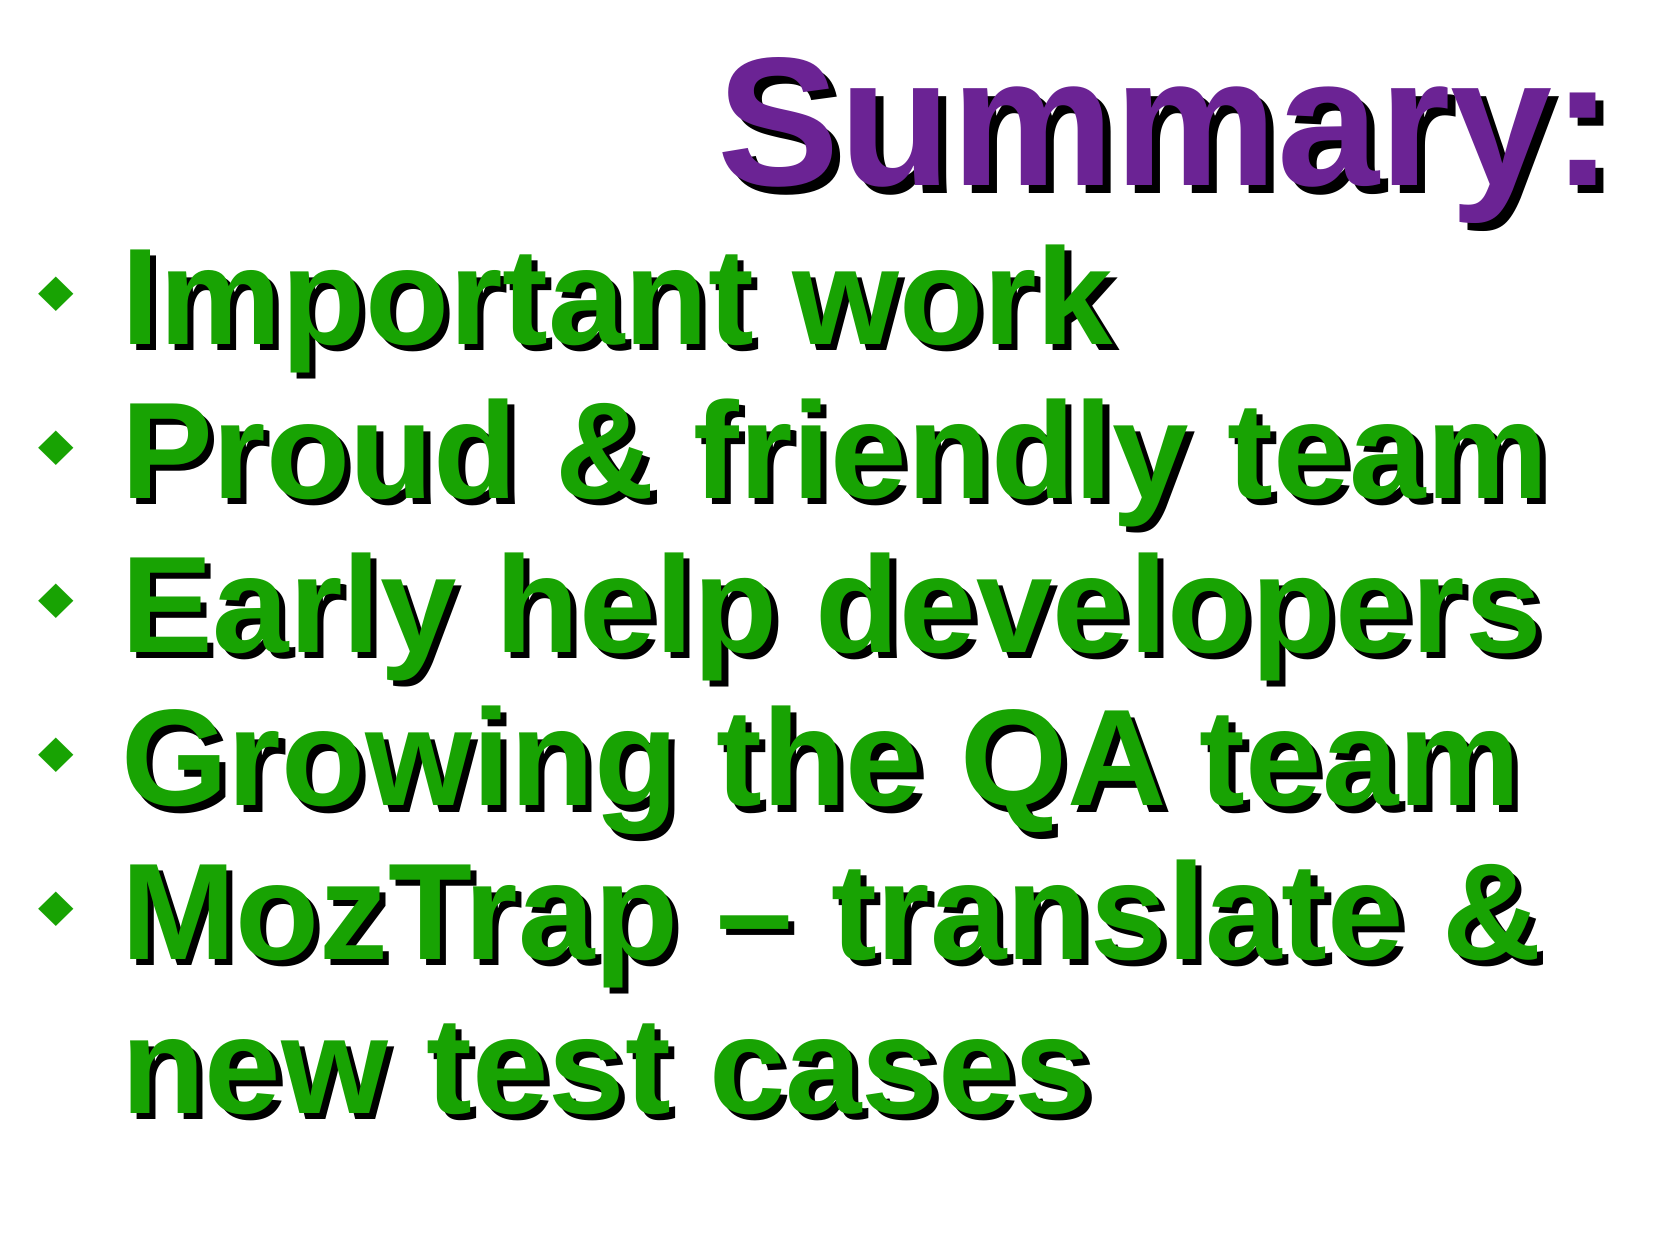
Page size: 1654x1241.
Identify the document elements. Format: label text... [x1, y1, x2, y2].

text_box Summary: [702, 11, 1629, 232]
text_box Important work Proud & friendly team Early help developers Growing the QA team MozTrap – translate & new test cases [23, 212, 1565, 1151]
